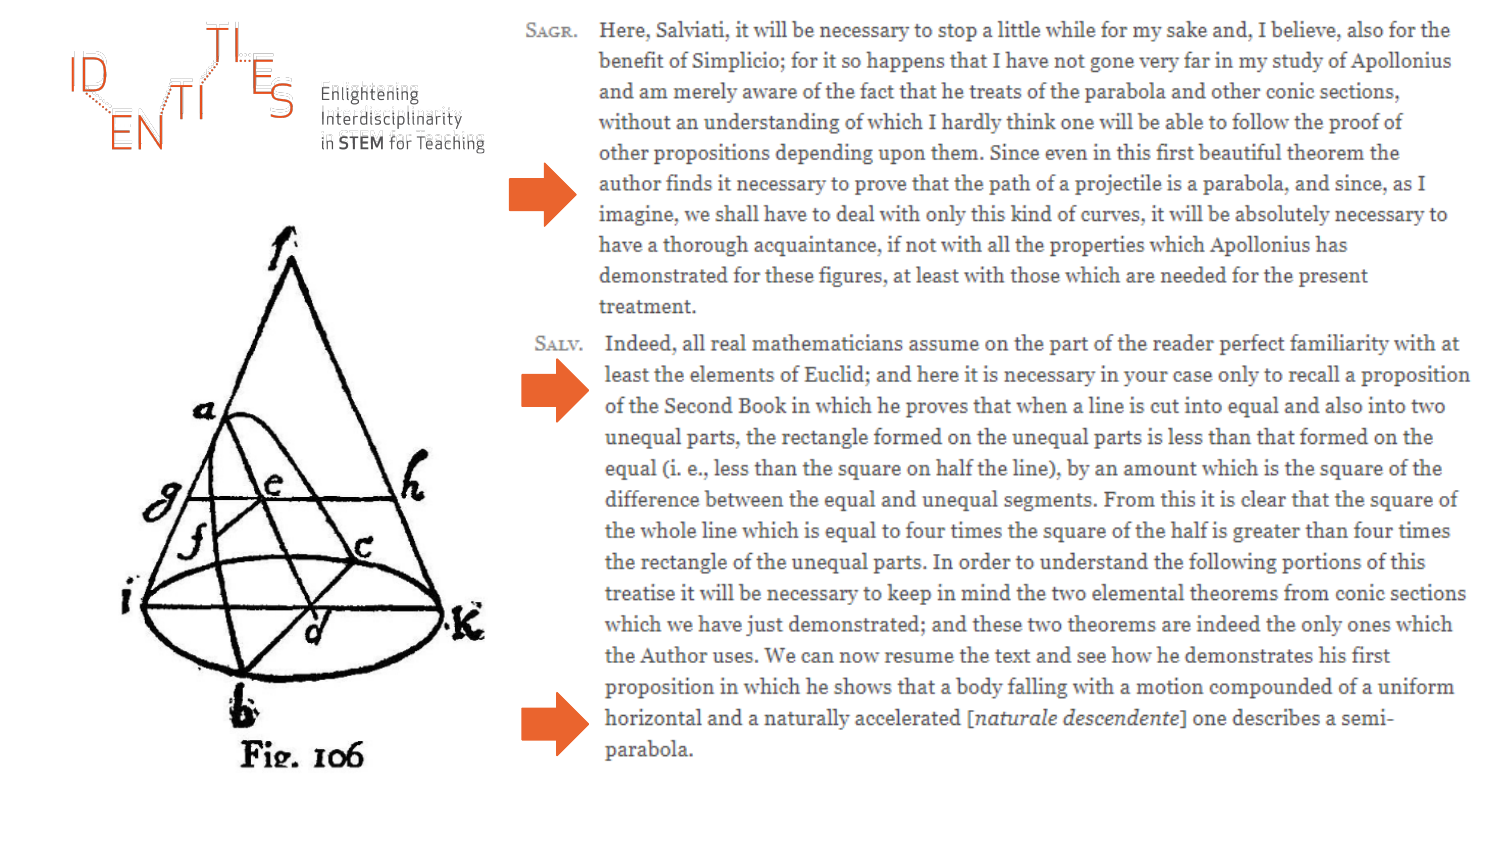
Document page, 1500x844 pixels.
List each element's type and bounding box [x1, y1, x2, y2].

picture [71, 18, 485, 157]
text_box [522, 359, 589, 422]
picture [50, 11, 1485, 787]
text_box [522, 692, 589, 756]
text_box [509, 163, 576, 227]
